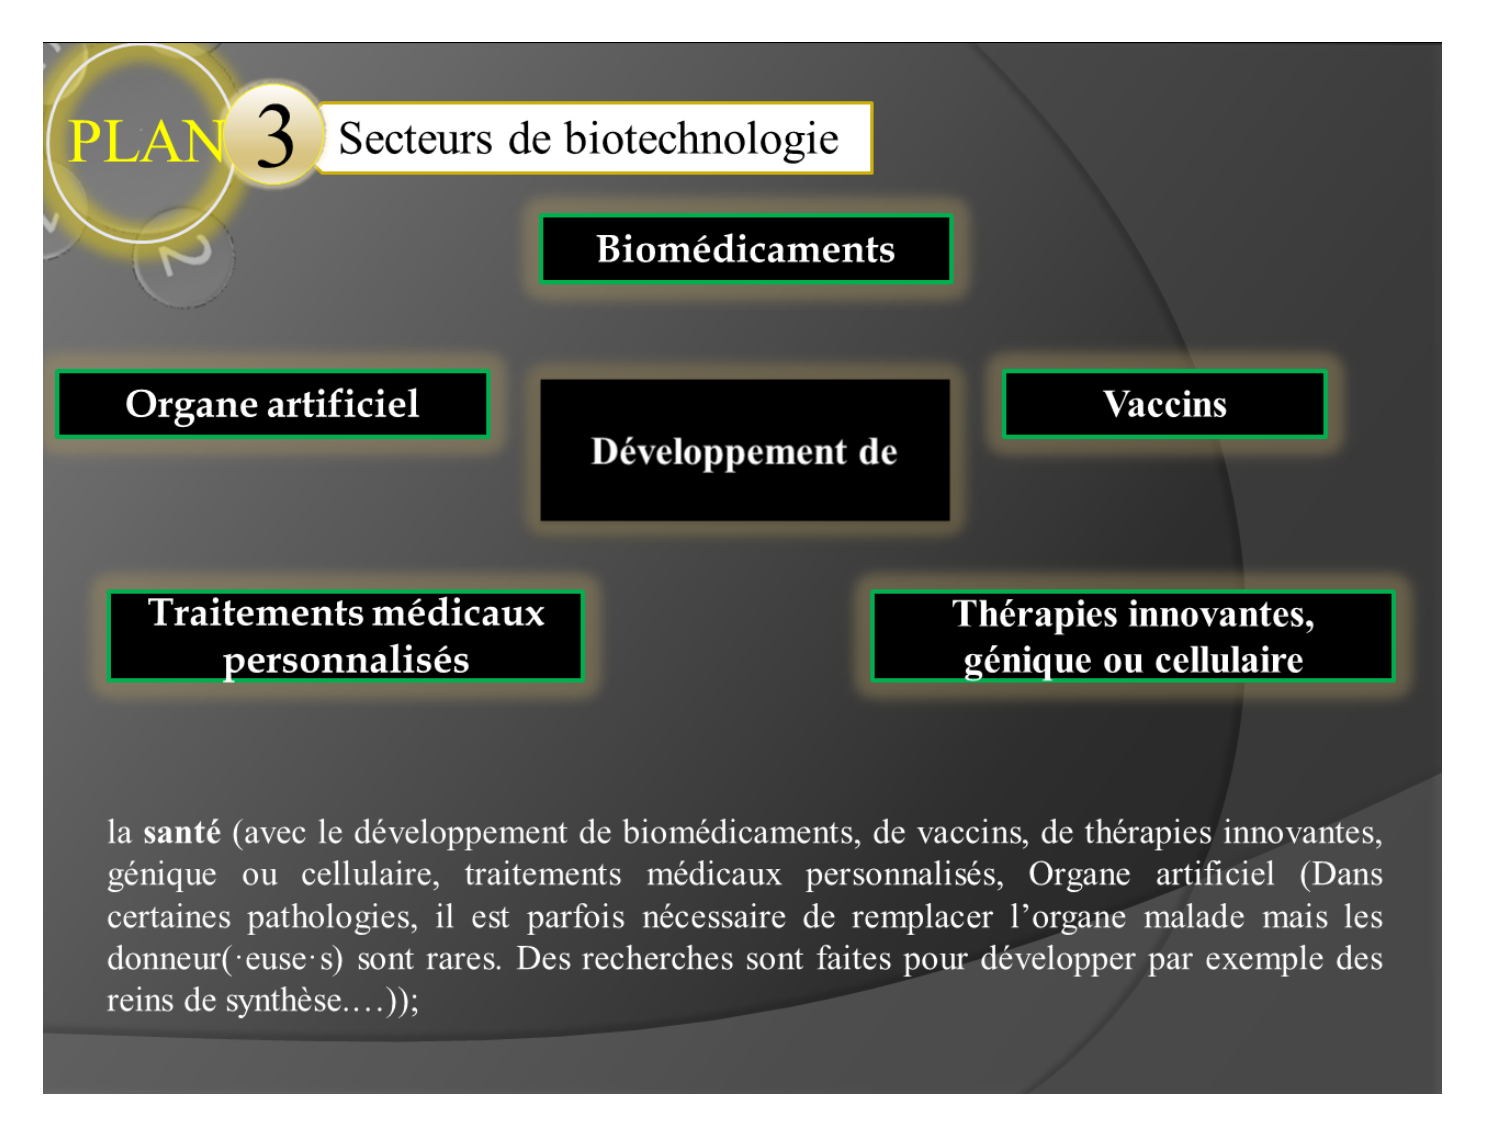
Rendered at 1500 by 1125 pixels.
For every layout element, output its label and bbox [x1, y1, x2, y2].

picture [43, 42, 1442, 1095]
